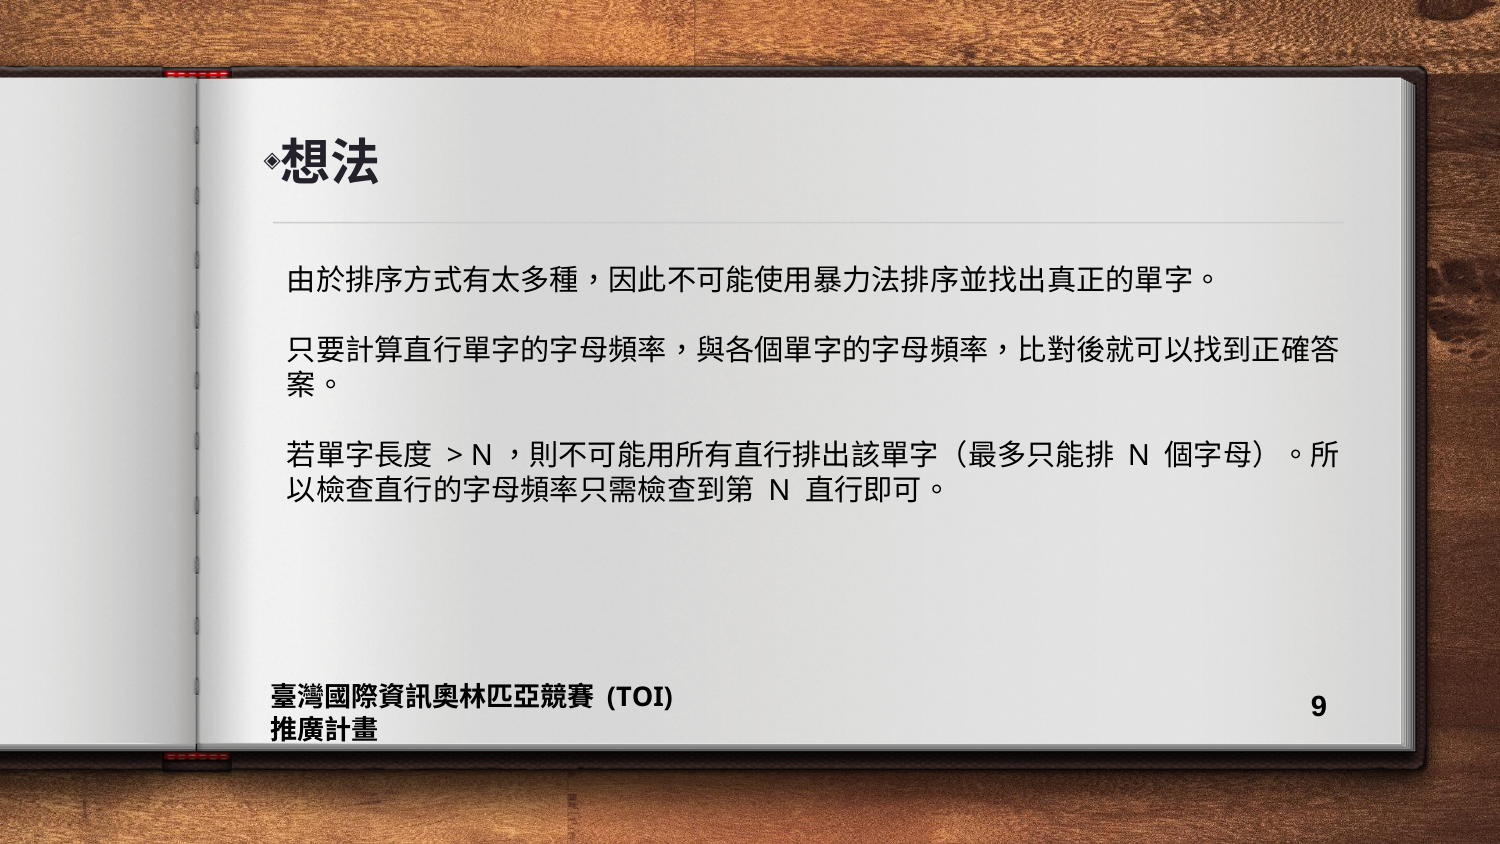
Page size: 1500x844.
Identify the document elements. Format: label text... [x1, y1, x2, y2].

text_box 由於排序方式有太多種，因此不可能使用暴力法排序並找出真正的單字。 只要計算直行單字的字母頻率，與各個單字的字母頻率，比對後就可以找到正確答案。 若單字長度 > N，則不可能用所有直行排出該單字（最多只能排 N 個字母）。所以檢查直行的字母頻率只需檢查到第 N 直行即可。 [271, 253, 1369, 517]
text_box 想法 [248, 115, 1190, 205]
text_box 9 [1295, 672, 1386, 737]
